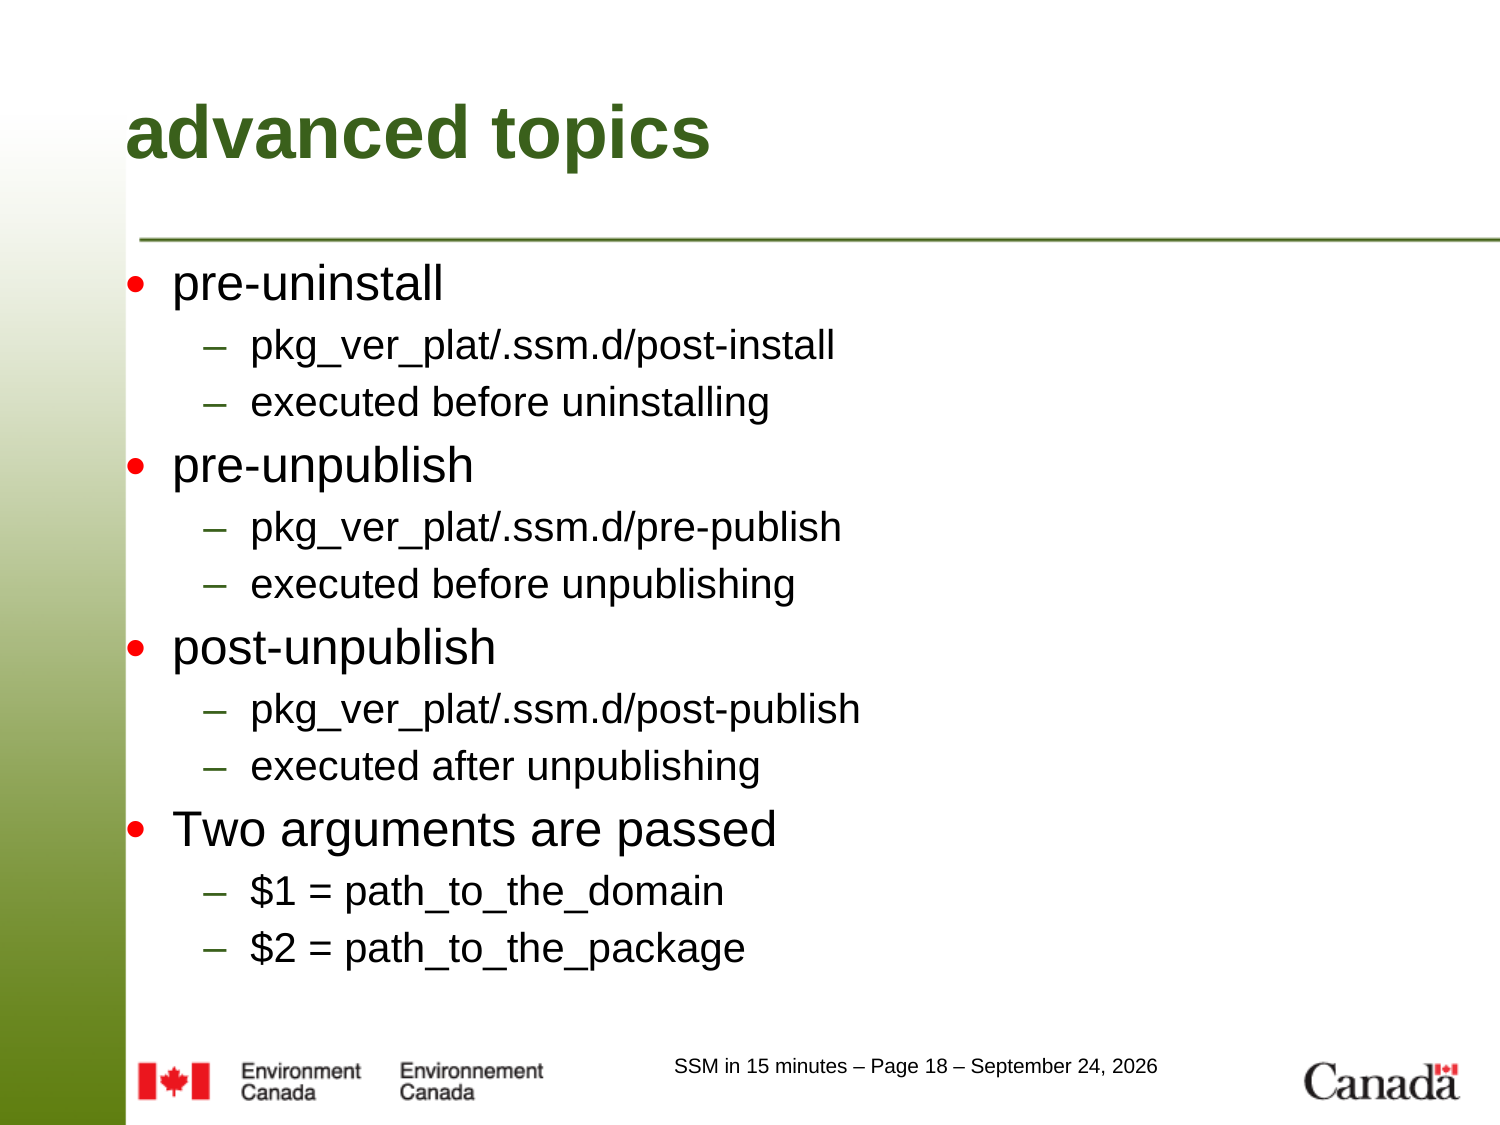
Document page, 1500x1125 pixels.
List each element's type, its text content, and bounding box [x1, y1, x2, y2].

list pre-uninstall pkg_ver_plat/.ssm.d/post-install executed before uninstalling pre-unpublish pkg_ver_plat/.ssm.d/pre-publish executed before unpublishing post-unpublish pkg_ver_plat/.ssm.d/post-publish executed after unpublishing Two arguments are passed $1 = path_to_the_domain $2 = path_to_the_package [125, 255, 1463, 1009]
picture [0, 0, 1500, 1125]
title advanced topics [125, 52, 1463, 213]
